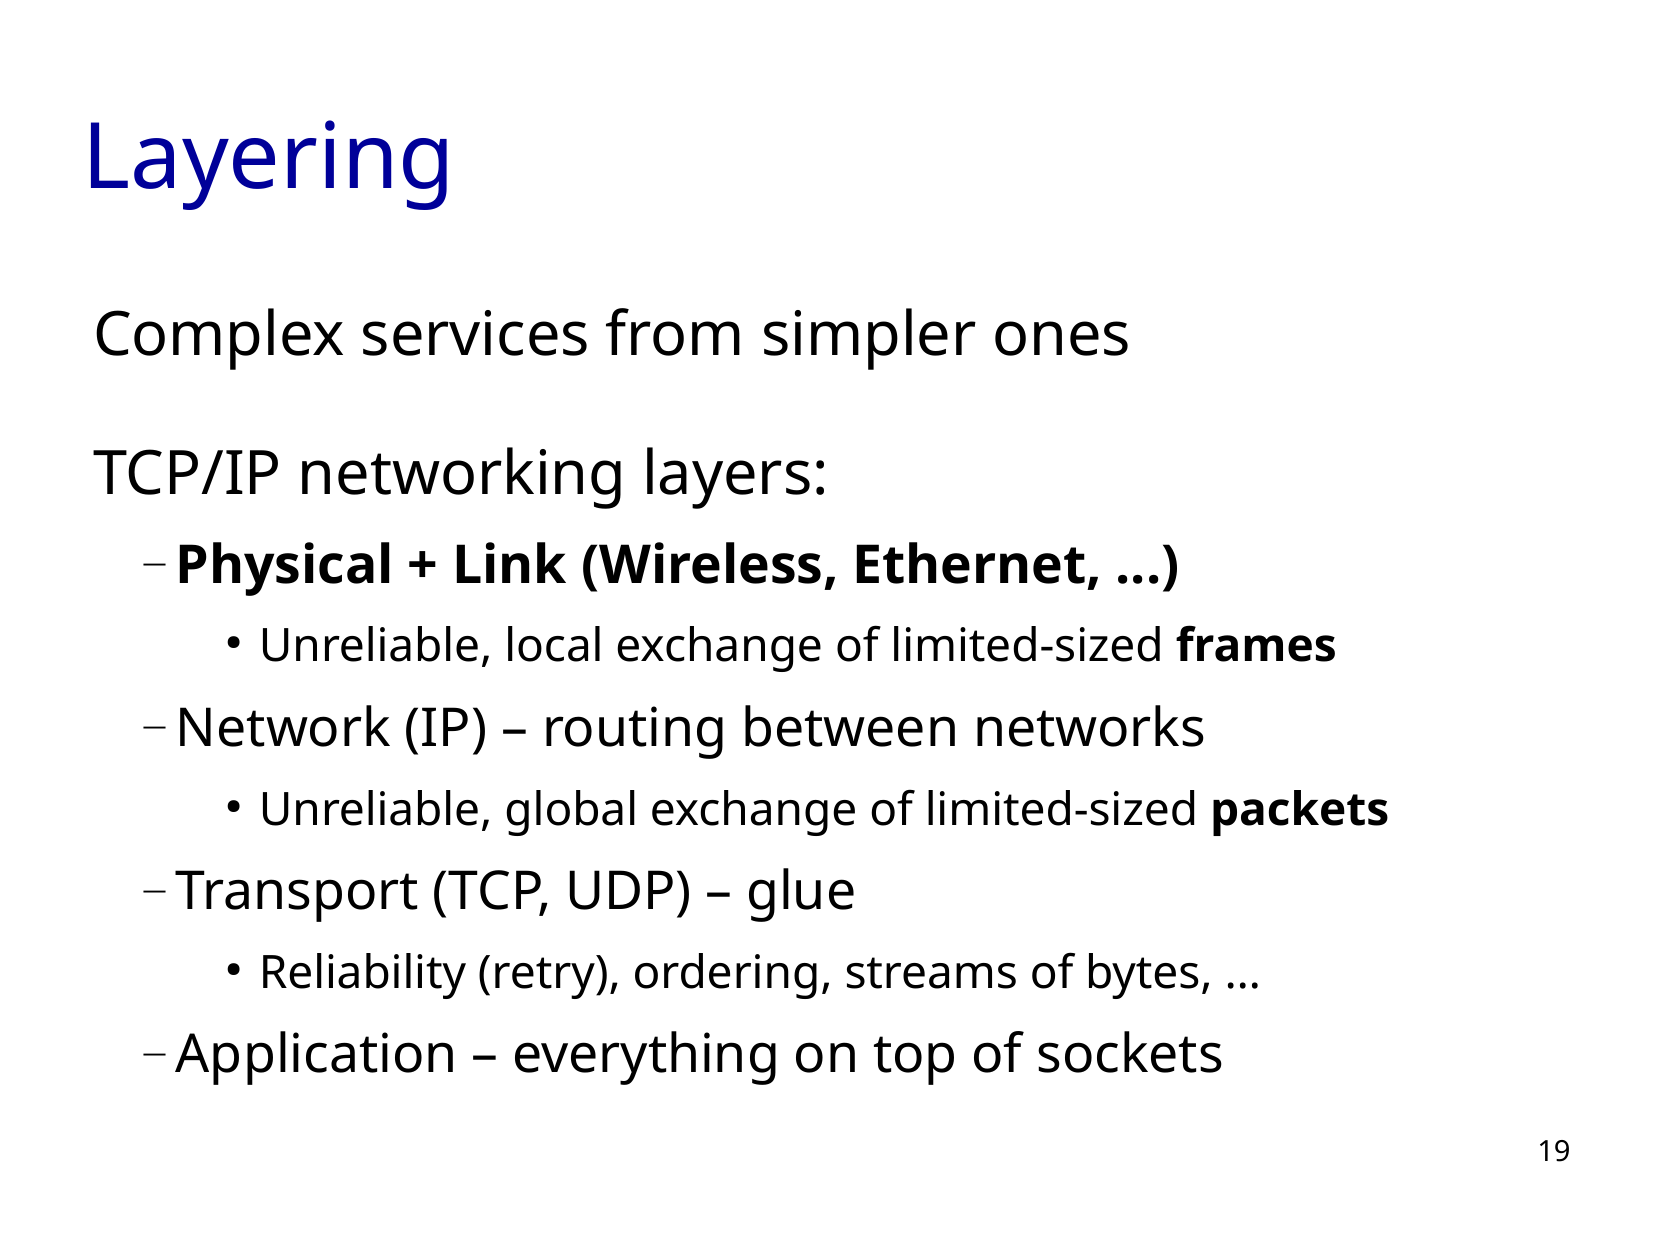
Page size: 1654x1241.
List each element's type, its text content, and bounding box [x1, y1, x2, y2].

list Complex services from simpler ones TCP/IP networking layers: Physical + Link (Wireless, Ethernet, ...) Unreliable, local exchange of limited-sized frames Network (IP) – routing between networks Unreliable, global exchange of limited-sized packets Transport (TCP, UDP) – glue Reliability (retry), ordering, streams of bytes, … Application – everything on top of sockets [60, 290, 1571, 1096]
title Layering [82, 49, 1571, 257]
